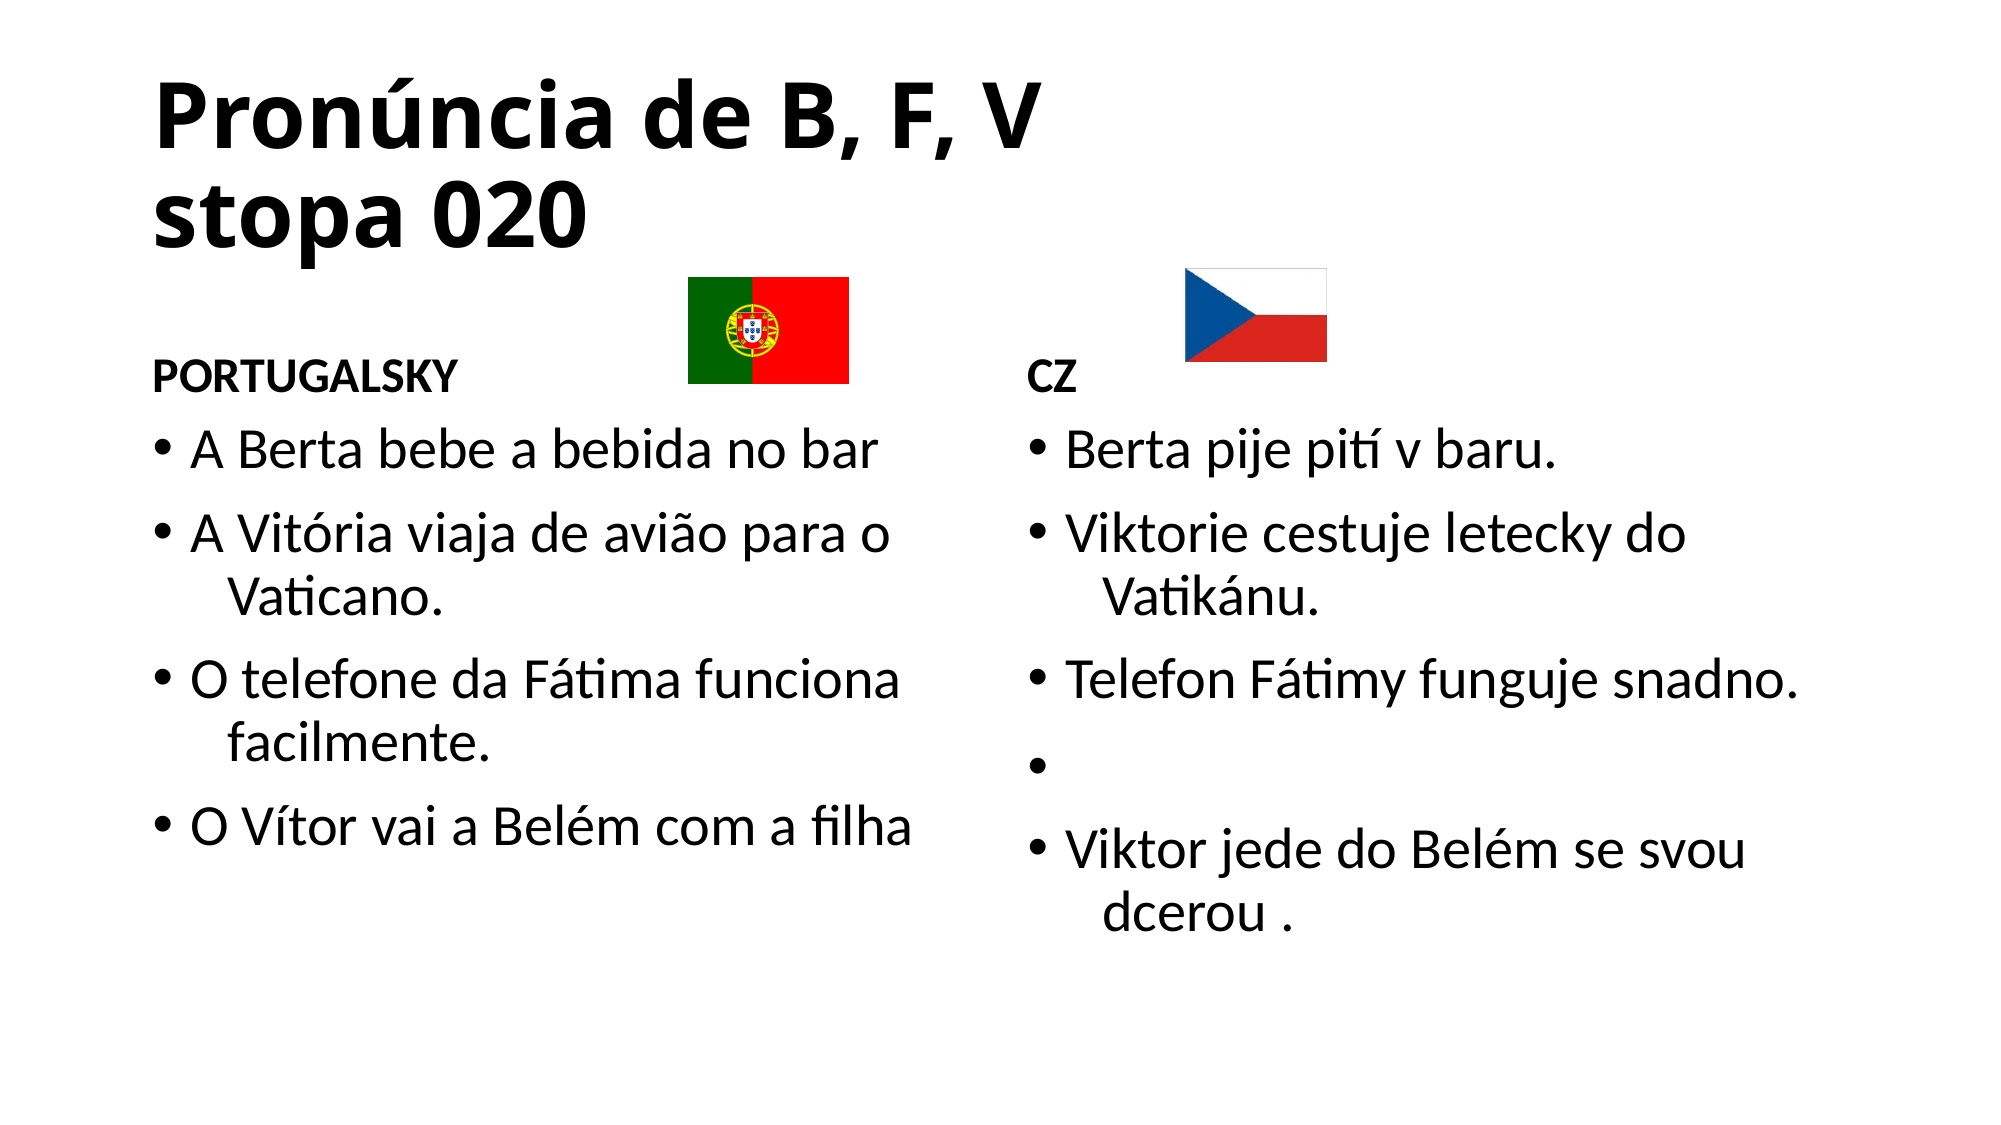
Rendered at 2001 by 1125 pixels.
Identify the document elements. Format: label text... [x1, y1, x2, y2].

title Pronúncia de B, F, V stopa 020 [137, 59, 1863, 278]
list CZ [1012, 275, 1863, 410]
list Berta pije pití v baru. Viktorie cestuje letecky do Vatikánu. Telefon Fátimy funguje snadno. Viktor jede do Belém se svou dcerou . [1012, 410, 1863, 1016]
list PORTUGALSKY [137, 275, 984, 410]
picture [1185, 268, 1327, 362]
picture [688, 277, 849, 384]
list A Berta bebe a bebida no bar A Vitória viaja de avião para o Vaticano. O telefone da Fátima funciona facilmente. O Vítor vai a Belém com a filha [137, 410, 984, 1016]
